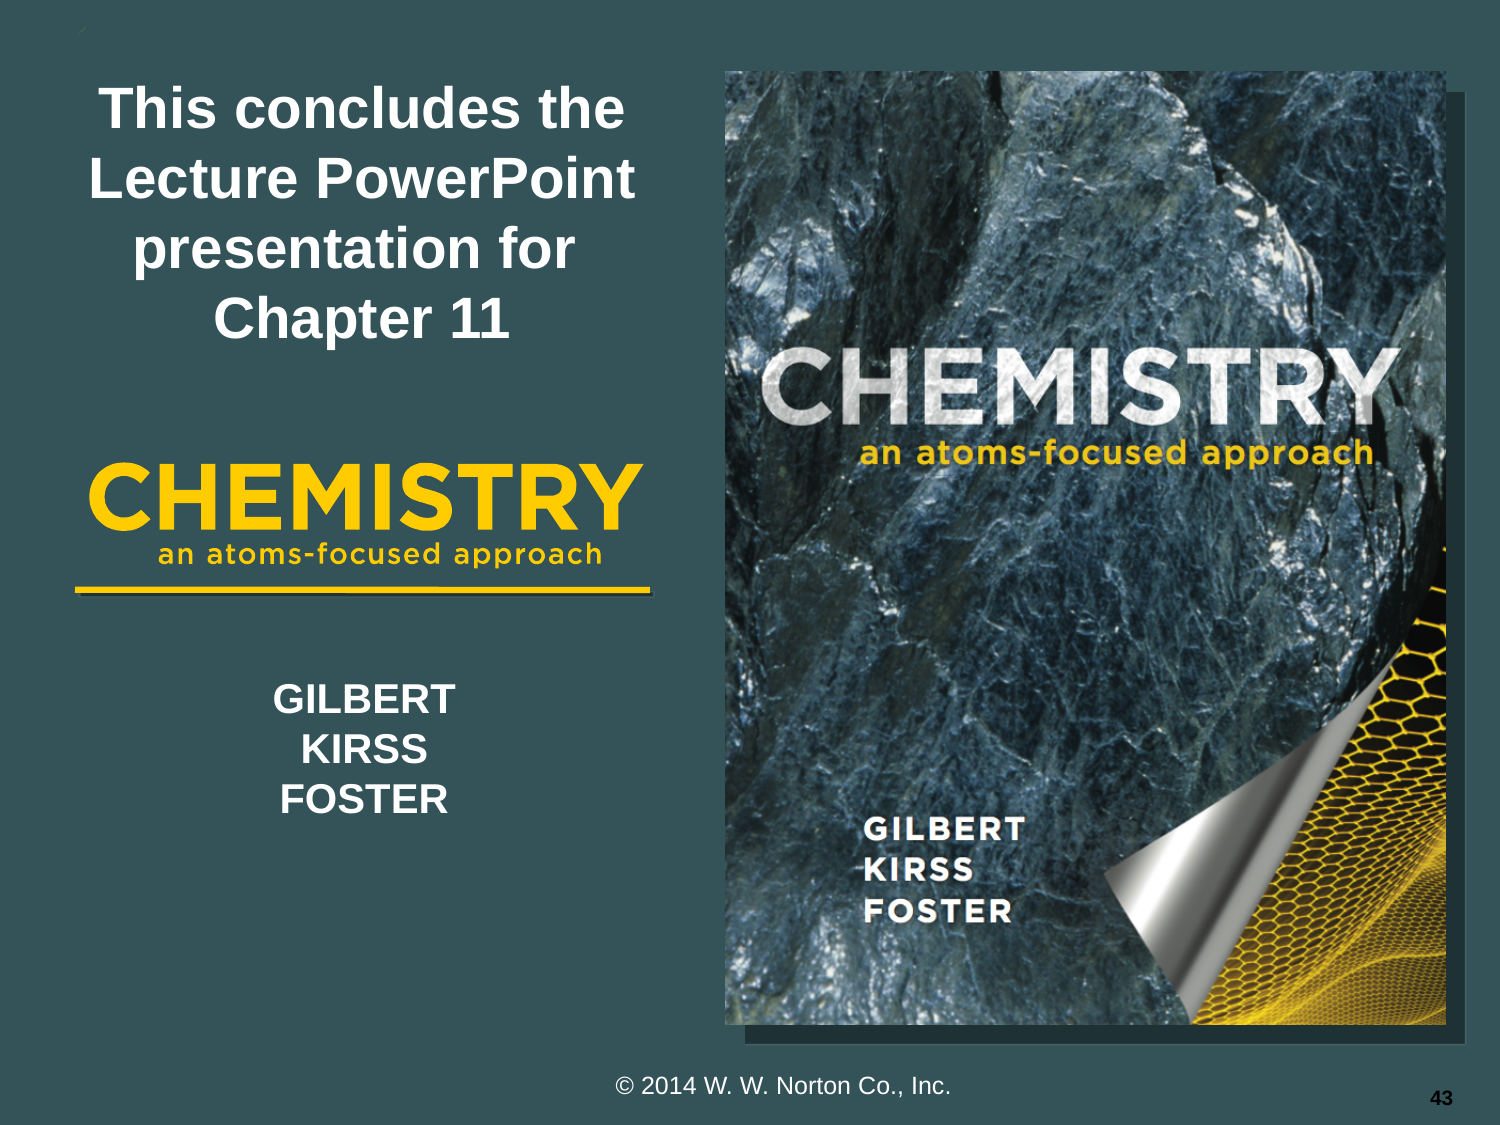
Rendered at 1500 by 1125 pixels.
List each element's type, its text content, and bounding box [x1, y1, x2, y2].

picture [725, 71, 1446, 1025]
title This concludes the Lecture PowerPoint presentation for Chapter 11 [37, 45, 688, 375]
slide_number <number> [1412, 1081, 1469, 1113]
